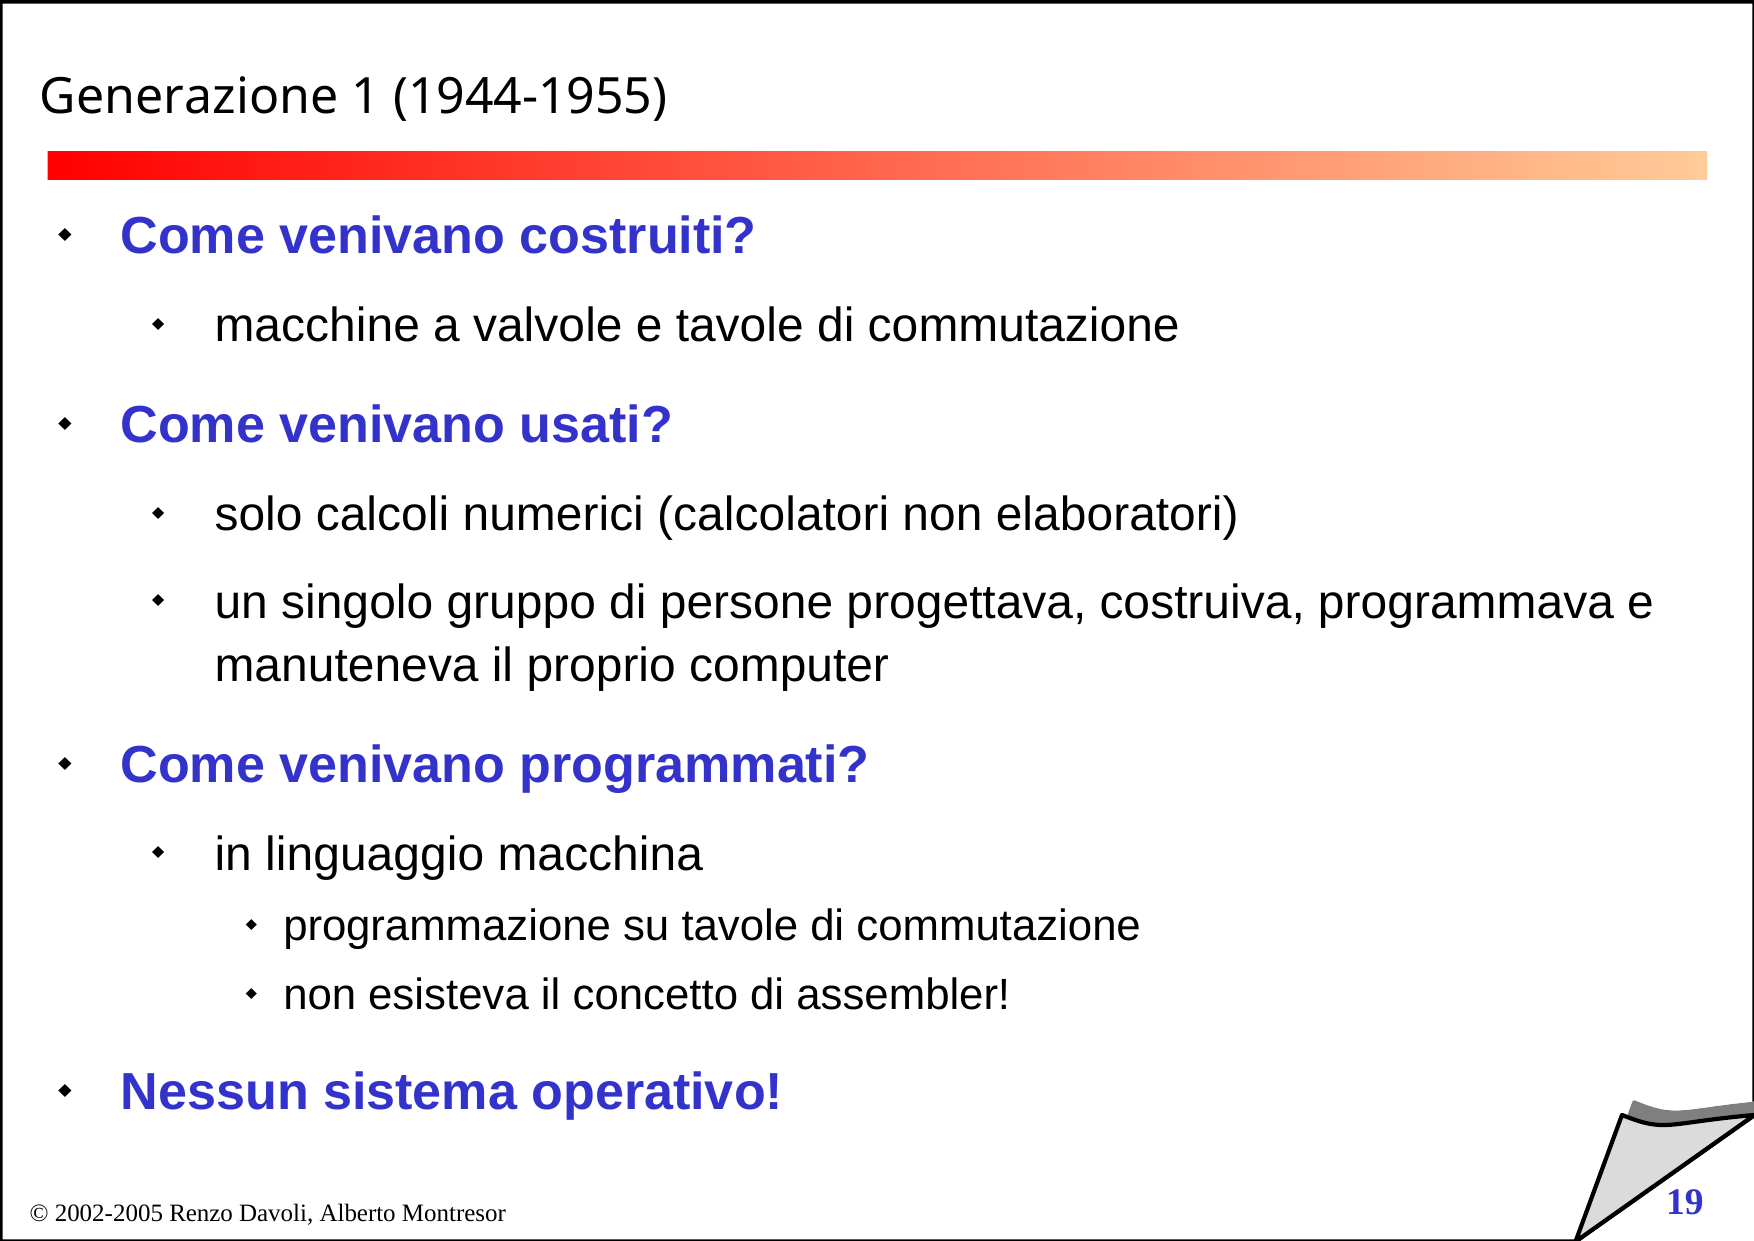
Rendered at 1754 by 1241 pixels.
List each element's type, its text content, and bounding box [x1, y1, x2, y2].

list Come venivano costruiti? macchine a valvole e tavole di commutazione Come venivano usati? solo calcoli numerici (calcolatori non elaboratori) un singolo gruppo di persone progettava, costruiva, programmava e manuteneva il proprio computer Come venivano programmati? in linguaggio macchina programmazione su tavole di commutazione non esisteva il concetto di assembler! Nessun sistema operativo! [58, 206, 1696, 1129]
title Generazione 1 (1944-1955) [40, 49, 1713, 144]
